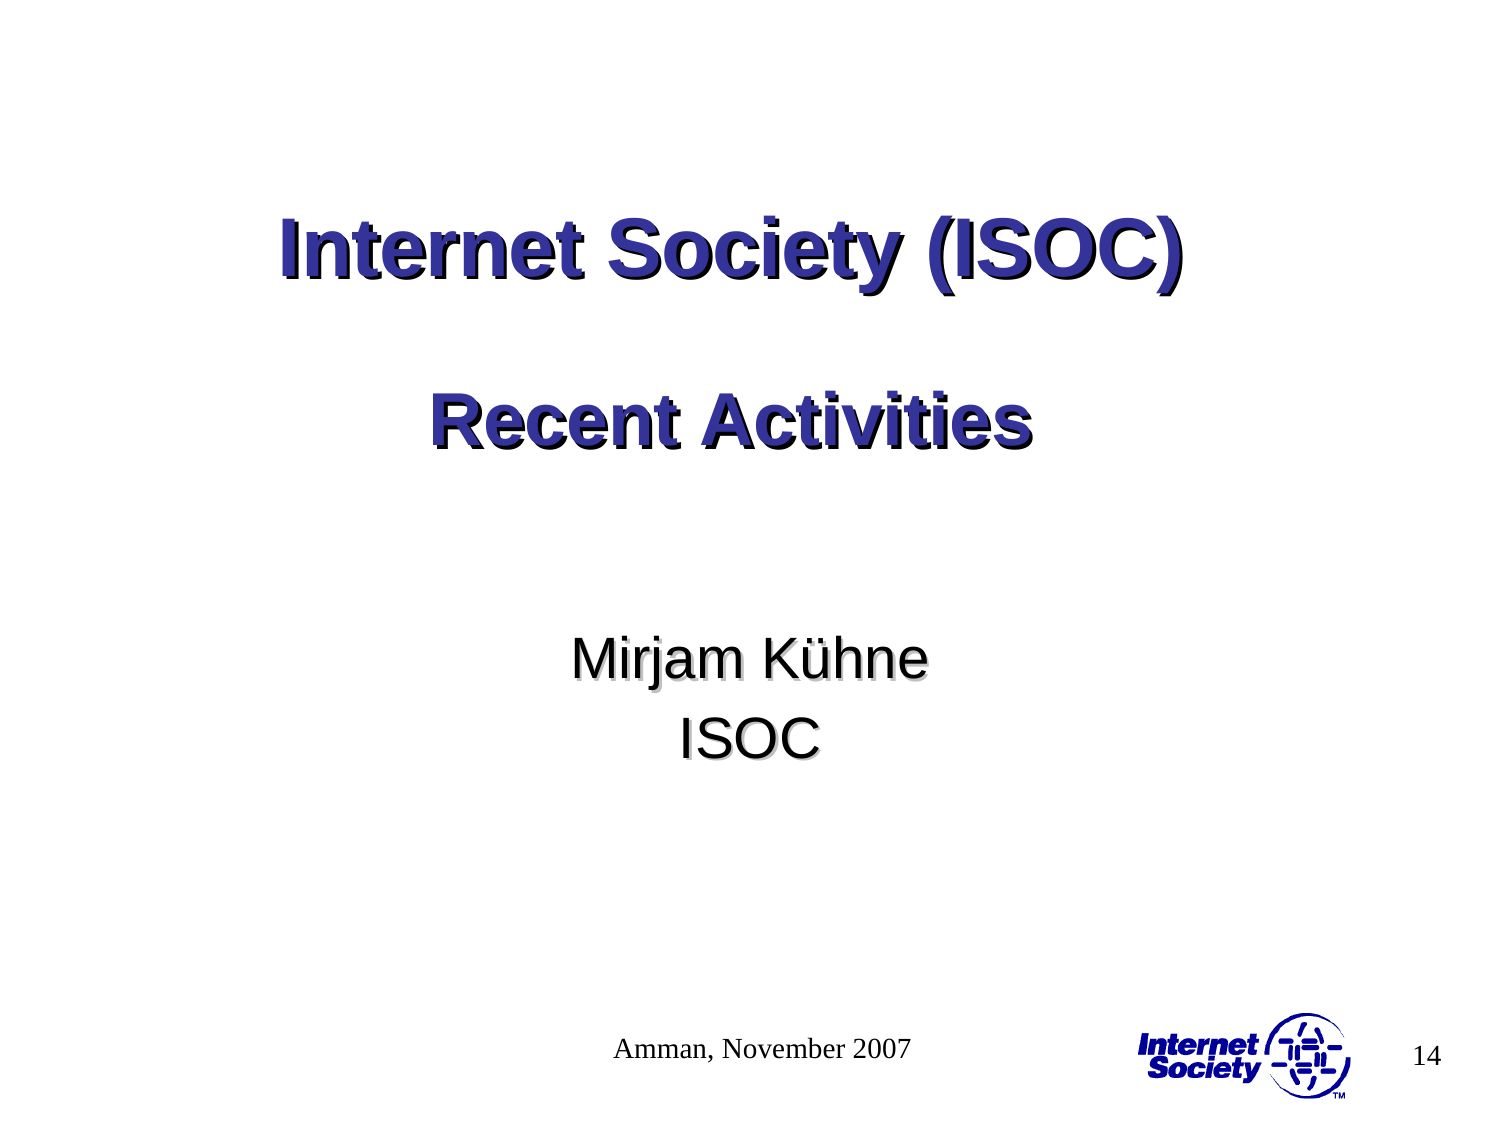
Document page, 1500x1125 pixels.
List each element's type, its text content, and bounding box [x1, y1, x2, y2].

picture [1137, 1012, 1351, 1099]
title Internet Society (ISOC) Recent Activities [99, 99, 1363, 563]
text_box Mirjam Kühne ISOC [200, 618, 1301, 779]
